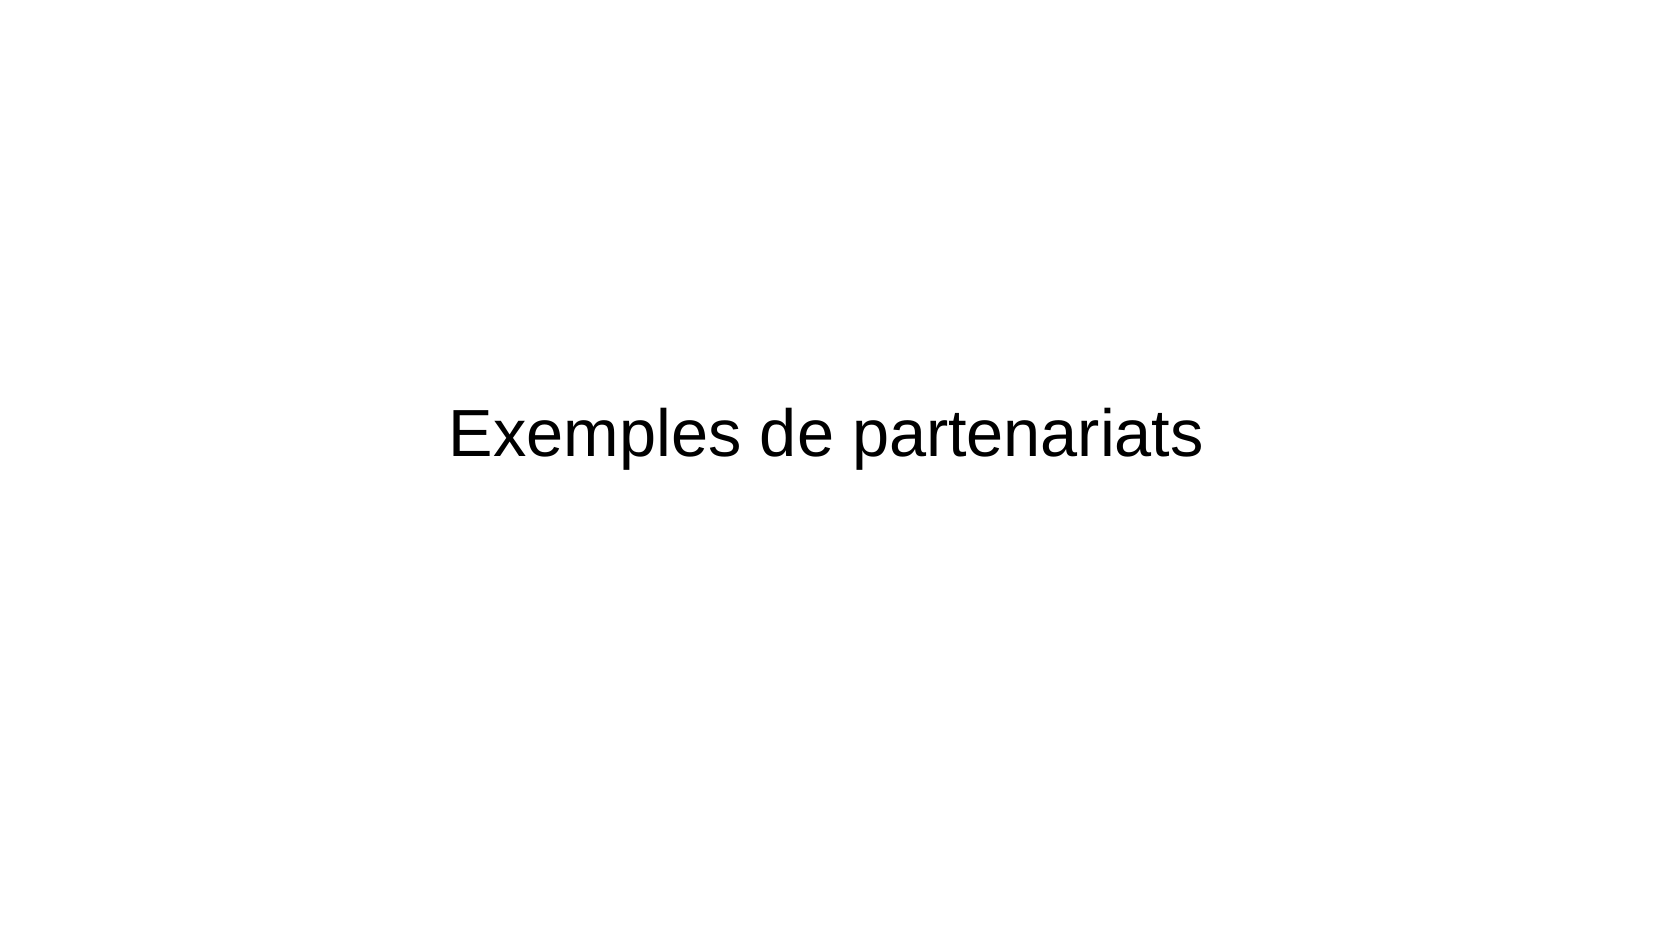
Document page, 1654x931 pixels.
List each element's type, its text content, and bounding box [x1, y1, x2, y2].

title Exemples de partenariats [82, 355, 1571, 512]
